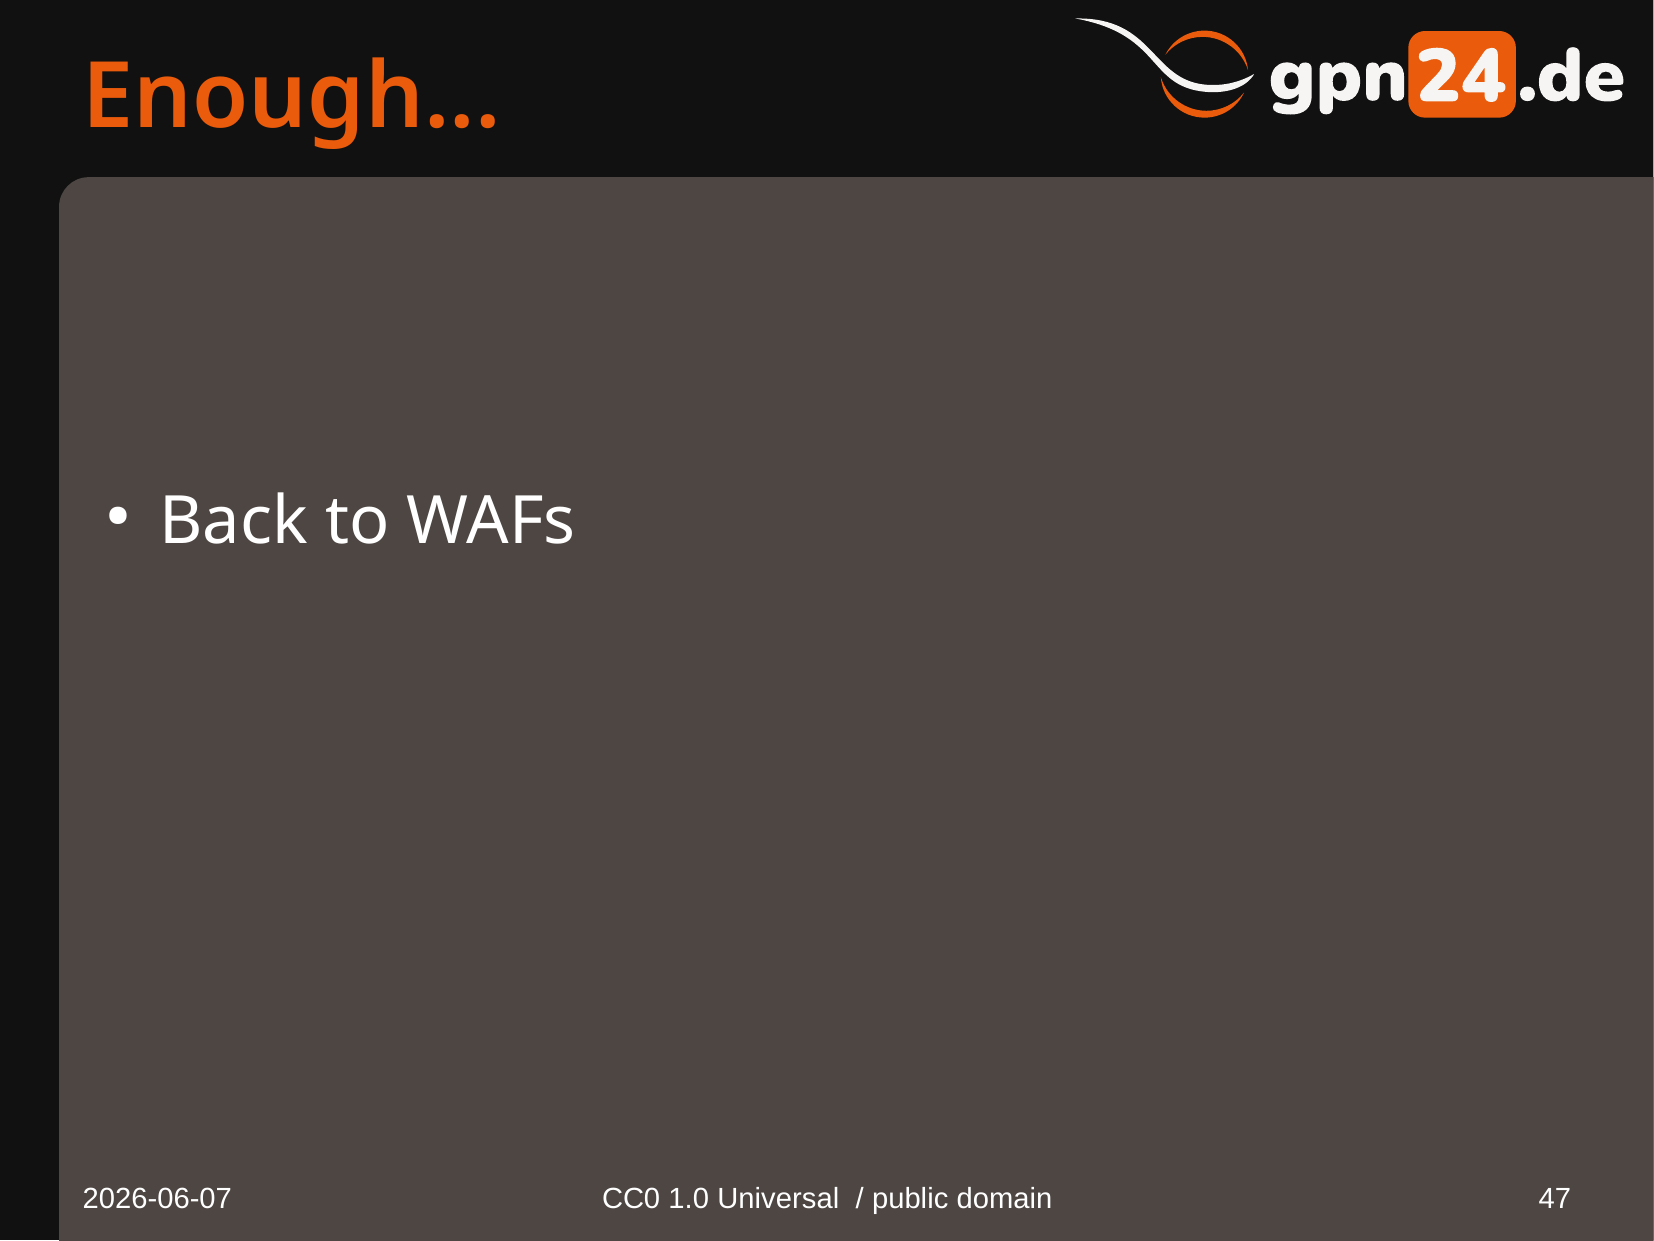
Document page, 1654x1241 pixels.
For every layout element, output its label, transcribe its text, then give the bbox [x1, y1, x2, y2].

title Enough... [82, 28, 1004, 155]
list Back to WAFs [88, 472, 1577, 1192]
